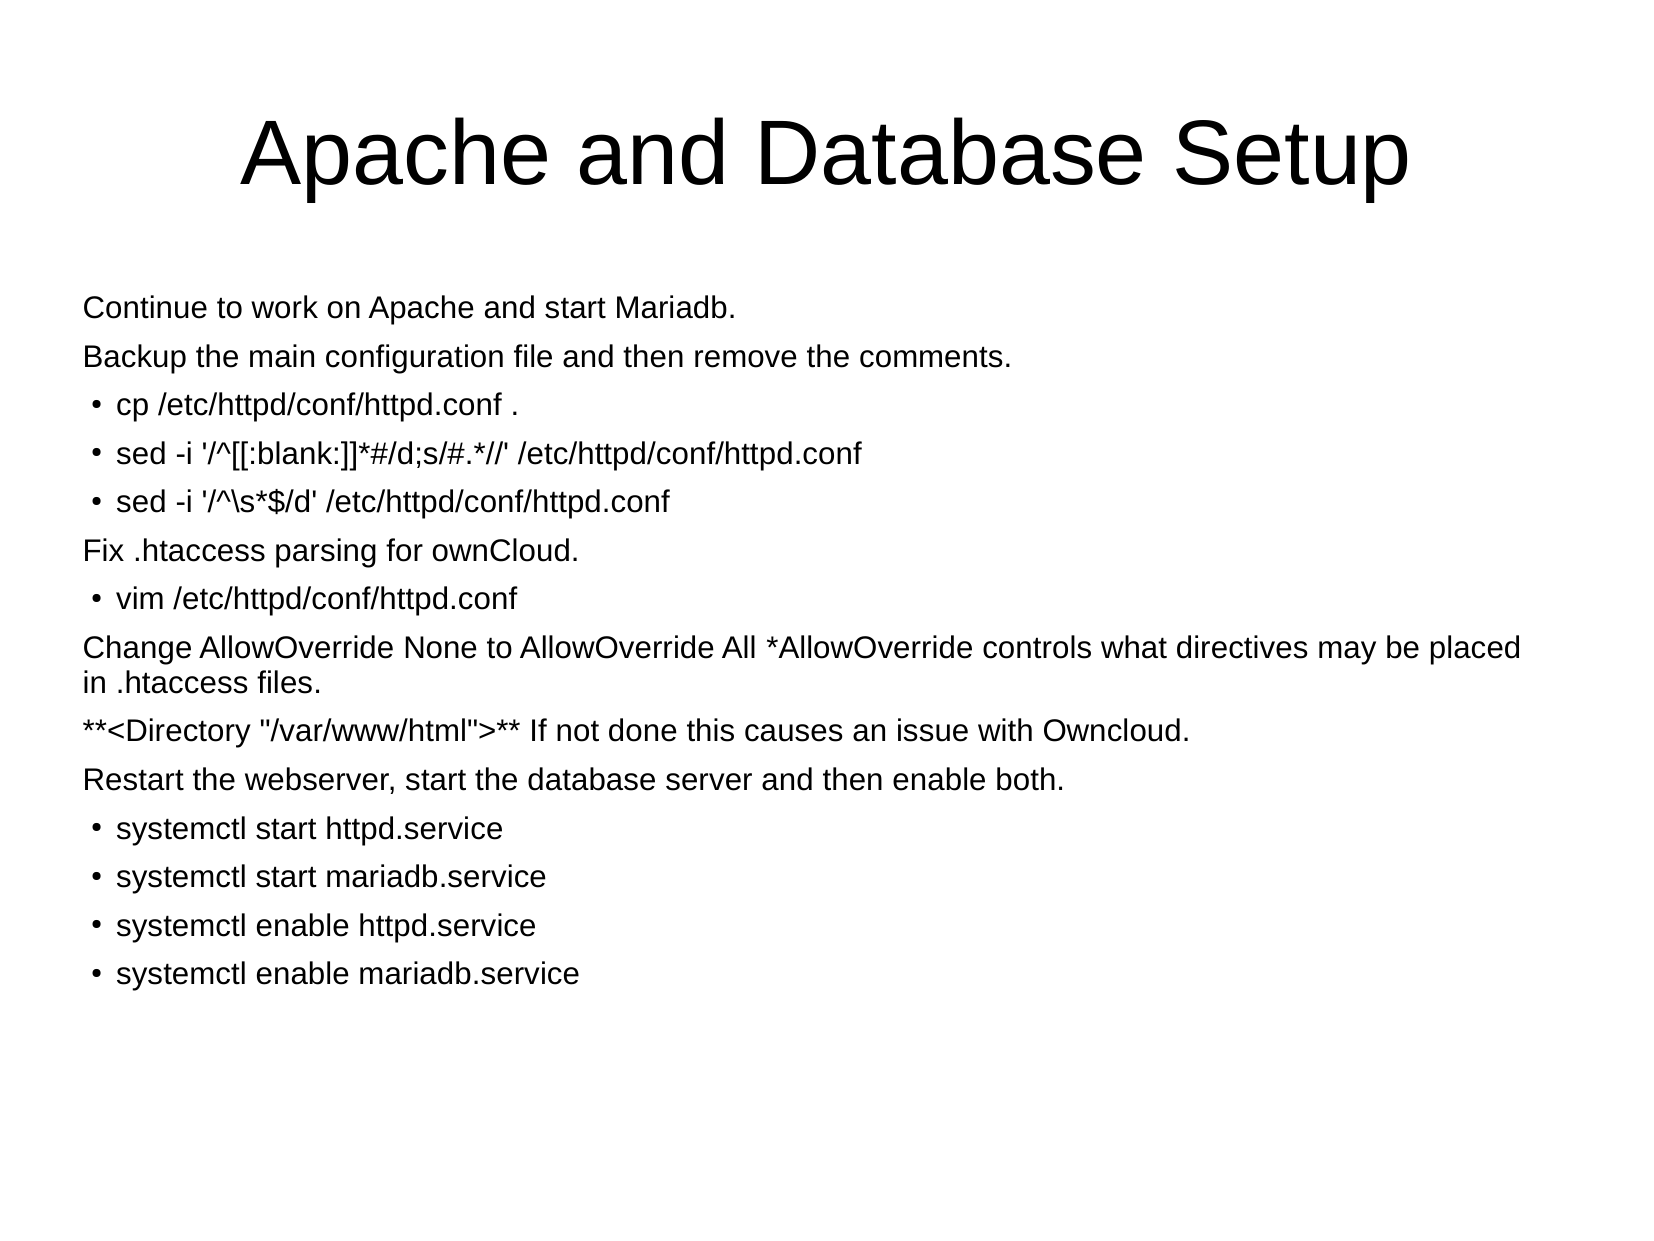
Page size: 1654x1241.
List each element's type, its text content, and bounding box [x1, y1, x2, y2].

list Continue to work on Apache and start Mariadb. Backup the main configuration file and then remove the comments. cp /etc/httpd/conf/httpd.conf . sed -i '/^[[:blank:]]*#/d;s/#.*//' /etc/httpd/conf/httpd.conf sed -i '/^\s*$/d' /etc/httpd/conf/httpd.conf Fix .htaccess parsing for ownCloud. vim /etc/httpd/conf/httpd.conf ​ Change AllowOverride None to AllowOverride All​ *AllowOverride controls what directives may be placed in .htaccess files. **<Directory "/var/www/html">** If not done this causes an issue with Owncloud. Restart the webserver, start the database server and then enable both. systemctl start httpd.service systemctl start mariadb.service systemctl enable httpd.service systemctl enable mariadb.service [82, 290, 1571, 1010]
title Apache and Database Setup [82, 49, 1571, 257]
